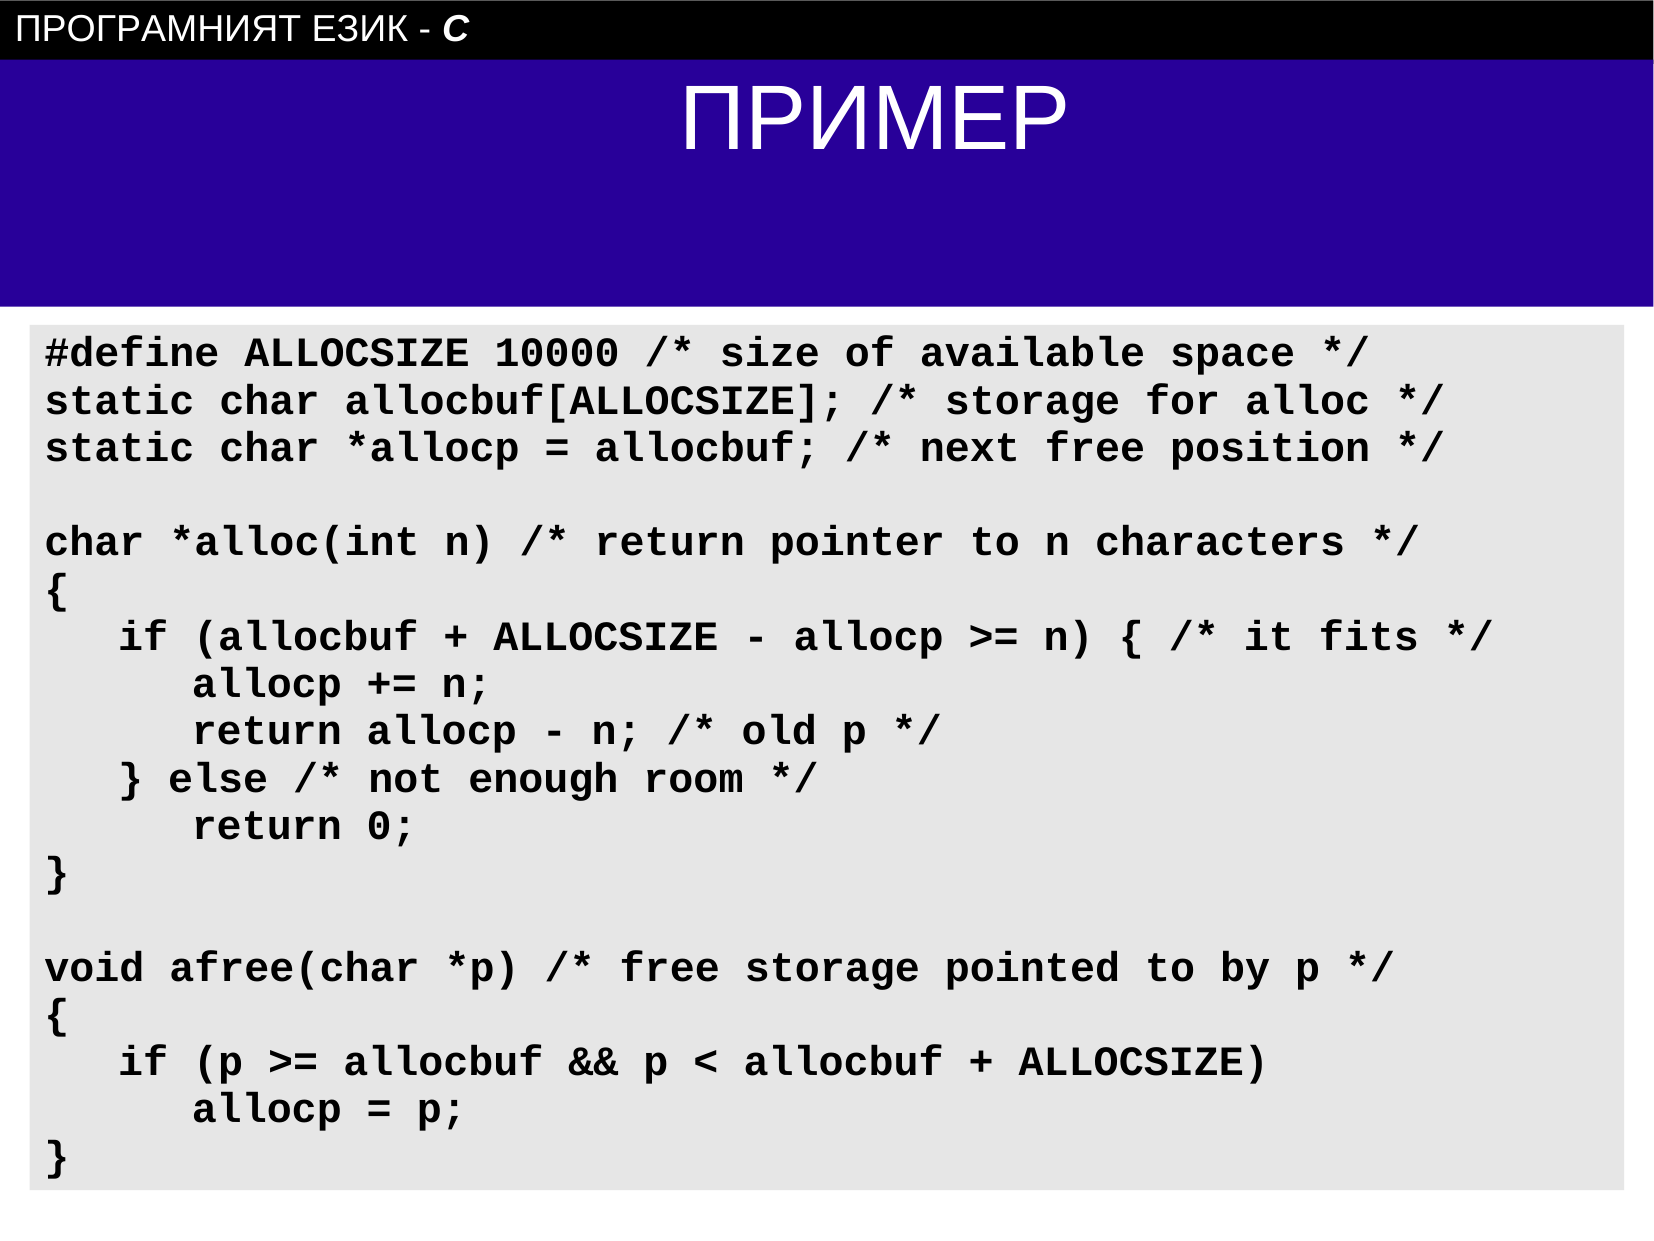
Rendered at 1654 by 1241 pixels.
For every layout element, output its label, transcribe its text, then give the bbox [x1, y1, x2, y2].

text_box ПРИМЕР [0, 59, 1654, 307]
text_box ПРОГРАМНИЯT ЕЗИК - С [0, 0, 1654, 59]
text_box #define ALLOCSIZE 10000 /* size of available space */ static char allocbuf[ALLOCSIZE]; /* storage for alloc */ static char *allocp = allocbuf; /* next free position */ char *alloc(int n) /* return pointer to n characters */ { if (allocbuf + ALLOCSIZE - allocp >= n) { /* it fits */ allocp += n; return allocp - n; /* old p */ } else /* not enough room */ return 0; } void afree(char *p) /* free storage pointed to by p */ { if (p >= allocbuf && p < allocbuf + ALLOCSIZE) allocp = p; } [29, 324, 1625, 1164]
